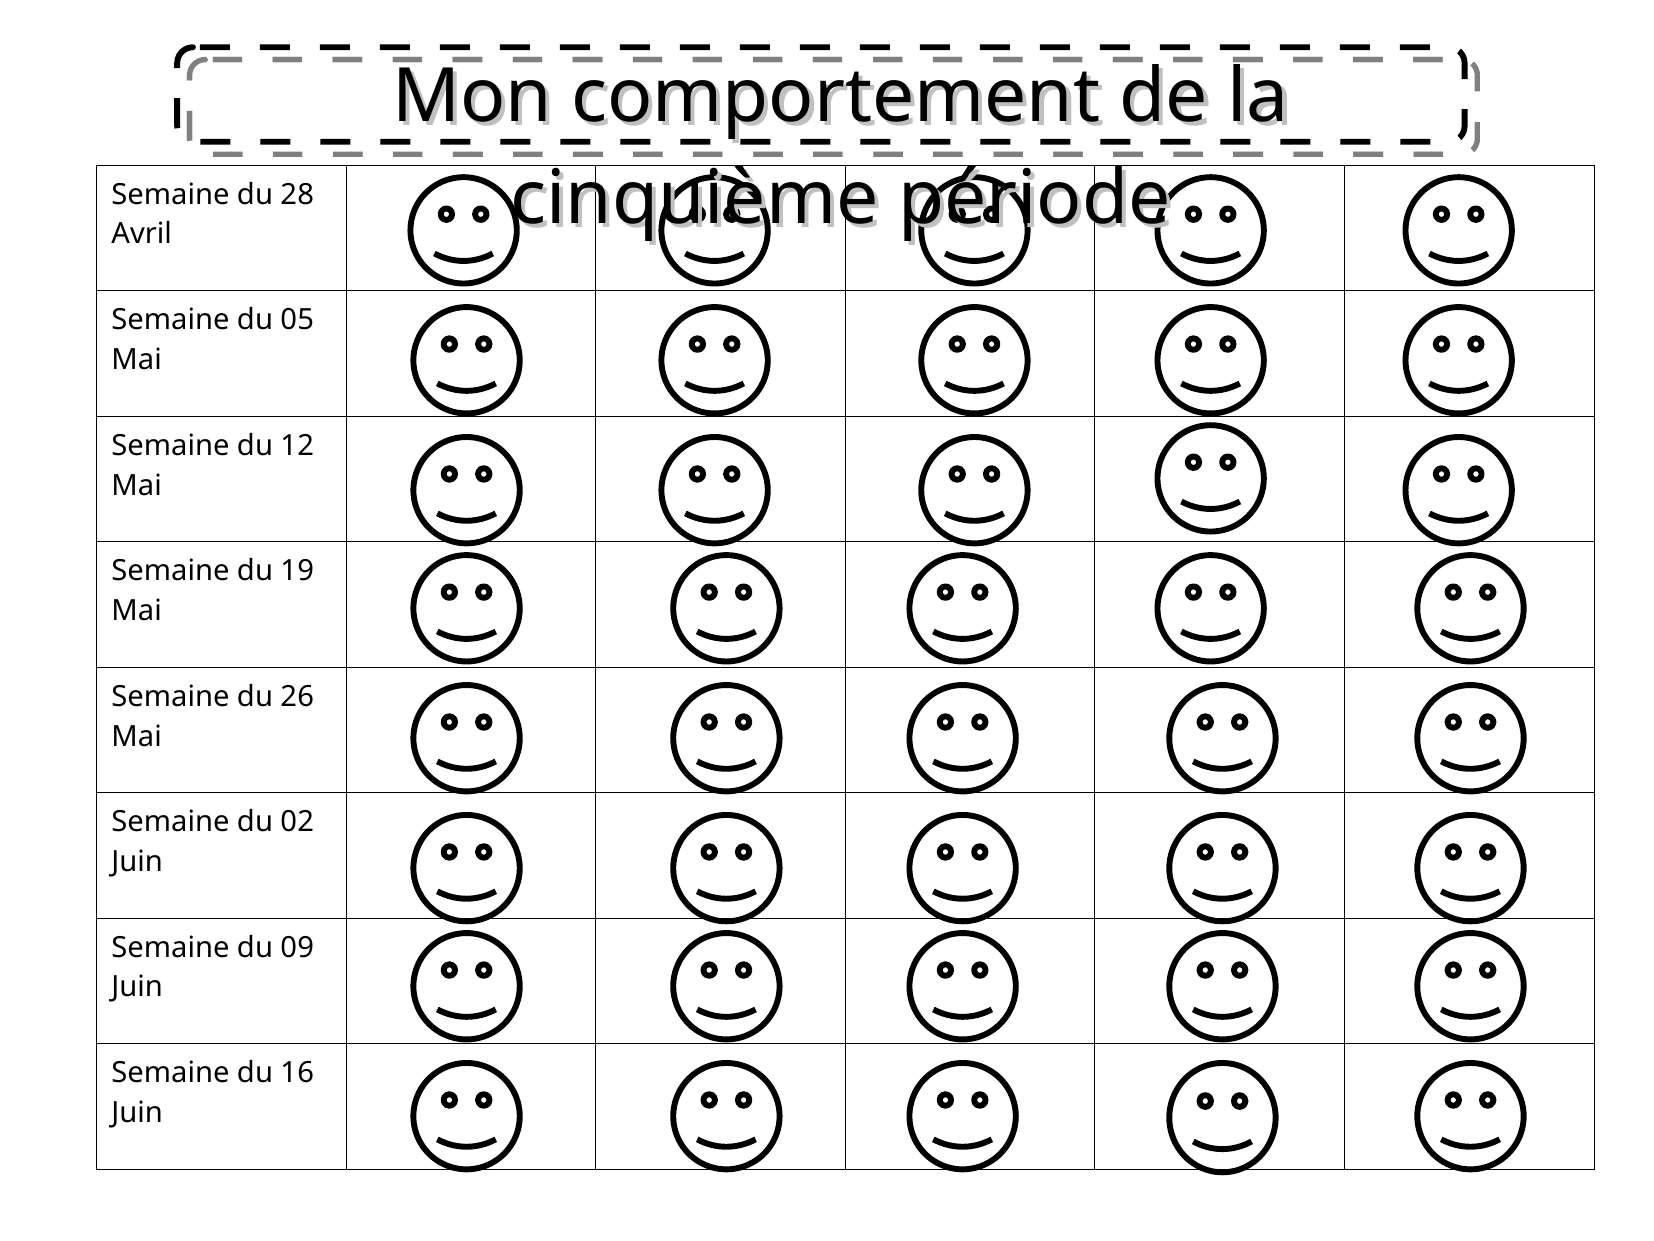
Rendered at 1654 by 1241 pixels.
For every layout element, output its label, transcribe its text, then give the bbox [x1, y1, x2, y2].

table_cell [347, 542, 595, 667]
table_cell [596, 919, 845, 1043]
table_cell [677, 937, 776, 1036]
table_cell [665, 440, 764, 540]
table_cell [596, 1044, 845, 1169]
table_cell [1345, 291, 1594, 416]
table_cell [347, 919, 595, 1043]
table_header [596, 166, 845, 290]
table_cell Semaine du 09 Juin [97, 919, 346, 1043]
table_cell [1173, 937, 1272, 1036]
table_cell [347, 793, 595, 918]
table_cell [1421, 937, 1520, 1036]
table_cell Semaine du 16 Juin [97, 1044, 346, 1169]
table_cell [417, 311, 516, 410]
table_cell [913, 689, 1012, 788]
table_header [925, 185, 1024, 280]
table_cell Semaine du 02 Juin [97, 793, 346, 918]
table_cell [417, 1066, 516, 1166]
table_cell [846, 668, 1094, 792]
table_header [915, 192, 931, 218]
text_box Mon comportement de la cinquième période [220, 33, 1461, 151]
table_header [846, 166, 1094, 290]
table_cell [1421, 689, 1520, 788]
table_cell Semaine du 19 Mai [97, 542, 346, 667]
table_header [1095, 166, 1116, 188]
table_cell [1095, 1044, 1344, 1169]
table_cell [913, 937, 1012, 1036]
table_header [1097, 192, 1115, 218]
table_cell [596, 417, 845, 541]
table_cell [1095, 291, 1344, 416]
table_cell [846, 1044, 1094, 1169]
table_cell [913, 818, 1012, 918]
table_cell Semaine du 05 Mai [97, 291, 346, 416]
table_cell [1345, 919, 1594, 1043]
table_cell [925, 440, 1024, 540]
table_cell [1161, 311, 1260, 410]
table_cell [1095, 542, 1344, 667]
table_cell [1409, 440, 1508, 540]
table_cell [596, 668, 845, 792]
table_header [969, 181, 992, 206]
table_cell [1173, 689, 1272, 788]
table_cell [1345, 668, 1594, 792]
table_cell [1095, 668, 1344, 792]
table_header [960, 191, 976, 199]
table_cell [1345, 417, 1594, 541]
table_header Semaine du 28 Avril [97, 166, 346, 290]
table_cell [347, 291, 595, 416]
table_cell [417, 440, 516, 540]
table_cell [925, 311, 1024, 410]
table_cell [677, 818, 776, 918]
table_cell [846, 542, 1094, 667]
table_cell [1345, 793, 1594, 918]
table_cell [665, 311, 764, 410]
table_header [1095, 166, 1344, 290]
table_cell [347, 668, 595, 792]
table_cell [347, 1044, 595, 1169]
table_cell Semaine du 12 Mai [97, 417, 346, 541]
table_cell [1345, 1044, 1594, 1169]
table_cell [596, 542, 845, 667]
table_cell [1421, 1066, 1520, 1166]
table_cell [417, 689, 516, 788]
table_cell [677, 1066, 776, 1166]
table_cell [846, 291, 1094, 416]
table_cell [1173, 1066, 1272, 1169]
table_cell [913, 1066, 1012, 1166]
table_cell [347, 417, 595, 541]
table_cell [846, 919, 1094, 1043]
table_cell [596, 291, 845, 416]
table_header [1345, 166, 1594, 290]
table_cell [1345, 542, 1594, 667]
table_cell [846, 793, 1094, 918]
table_header [347, 166, 595, 290]
table_cell [1095, 793, 1344, 918]
table_cell [596, 793, 845, 918]
table_cell [1095, 919, 1344, 1043]
table_header [852, 191, 868, 199]
table_cell [1095, 417, 1344, 541]
table_cell [1409, 311, 1508, 410]
table_cell [417, 818, 516, 918]
table_cell [1173, 818, 1272, 918]
table_cell Semaine du 26 Mai [97, 668, 346, 792]
table_cell [1421, 818, 1520, 918]
table_cell [846, 417, 1094, 541]
table_cell [417, 937, 516, 1036]
table_cell [677, 689, 776, 788]
table_header [965, 208, 984, 221]
